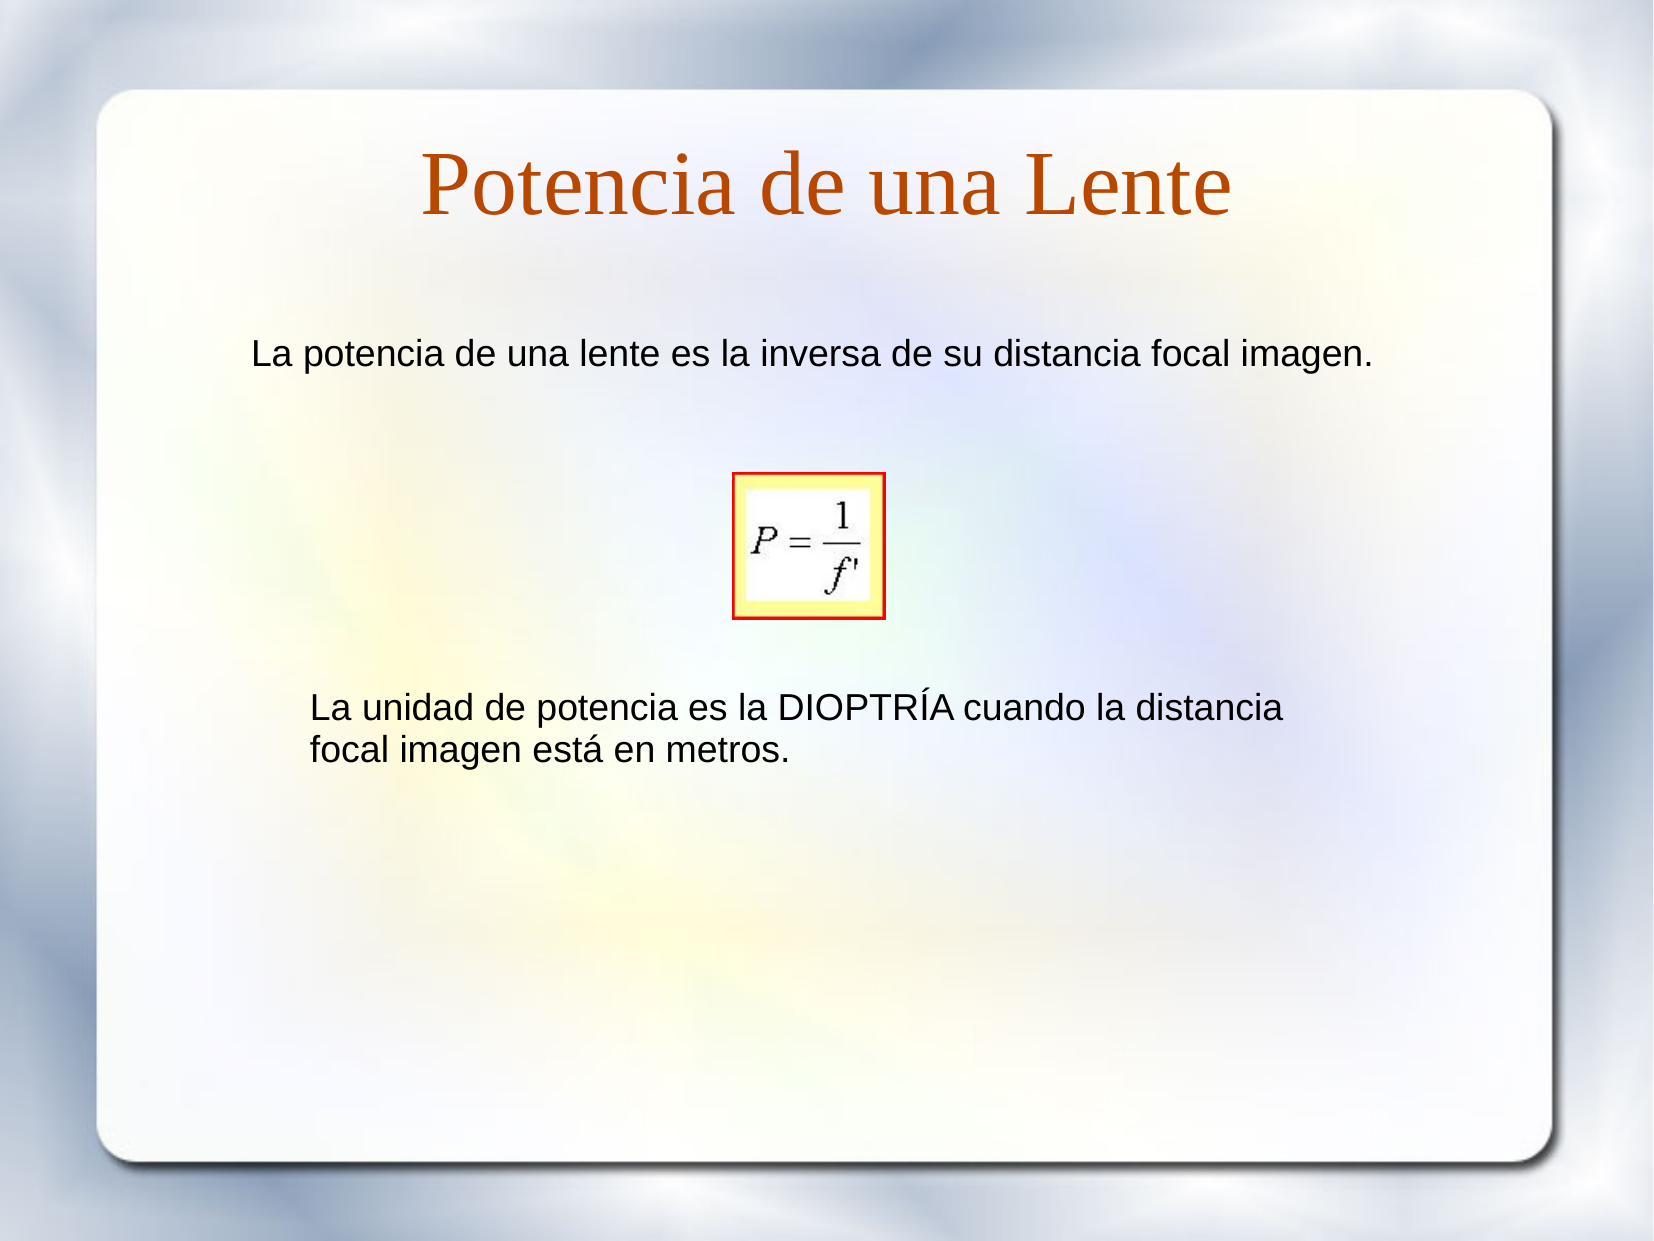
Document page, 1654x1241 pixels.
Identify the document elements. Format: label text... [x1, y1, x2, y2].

title Potencia de una Lente [121, 132, 1534, 235]
text_box La potencia de una lente es la inversa de su distancia focal imagen. [236, 324, 1418, 382]
text_box La unidad de potencia es la DIOPTRÍA cuando la distancia focal imagen está en metros. [295, 679, 1300, 779]
picture [0, 0, 1654, 1241]
